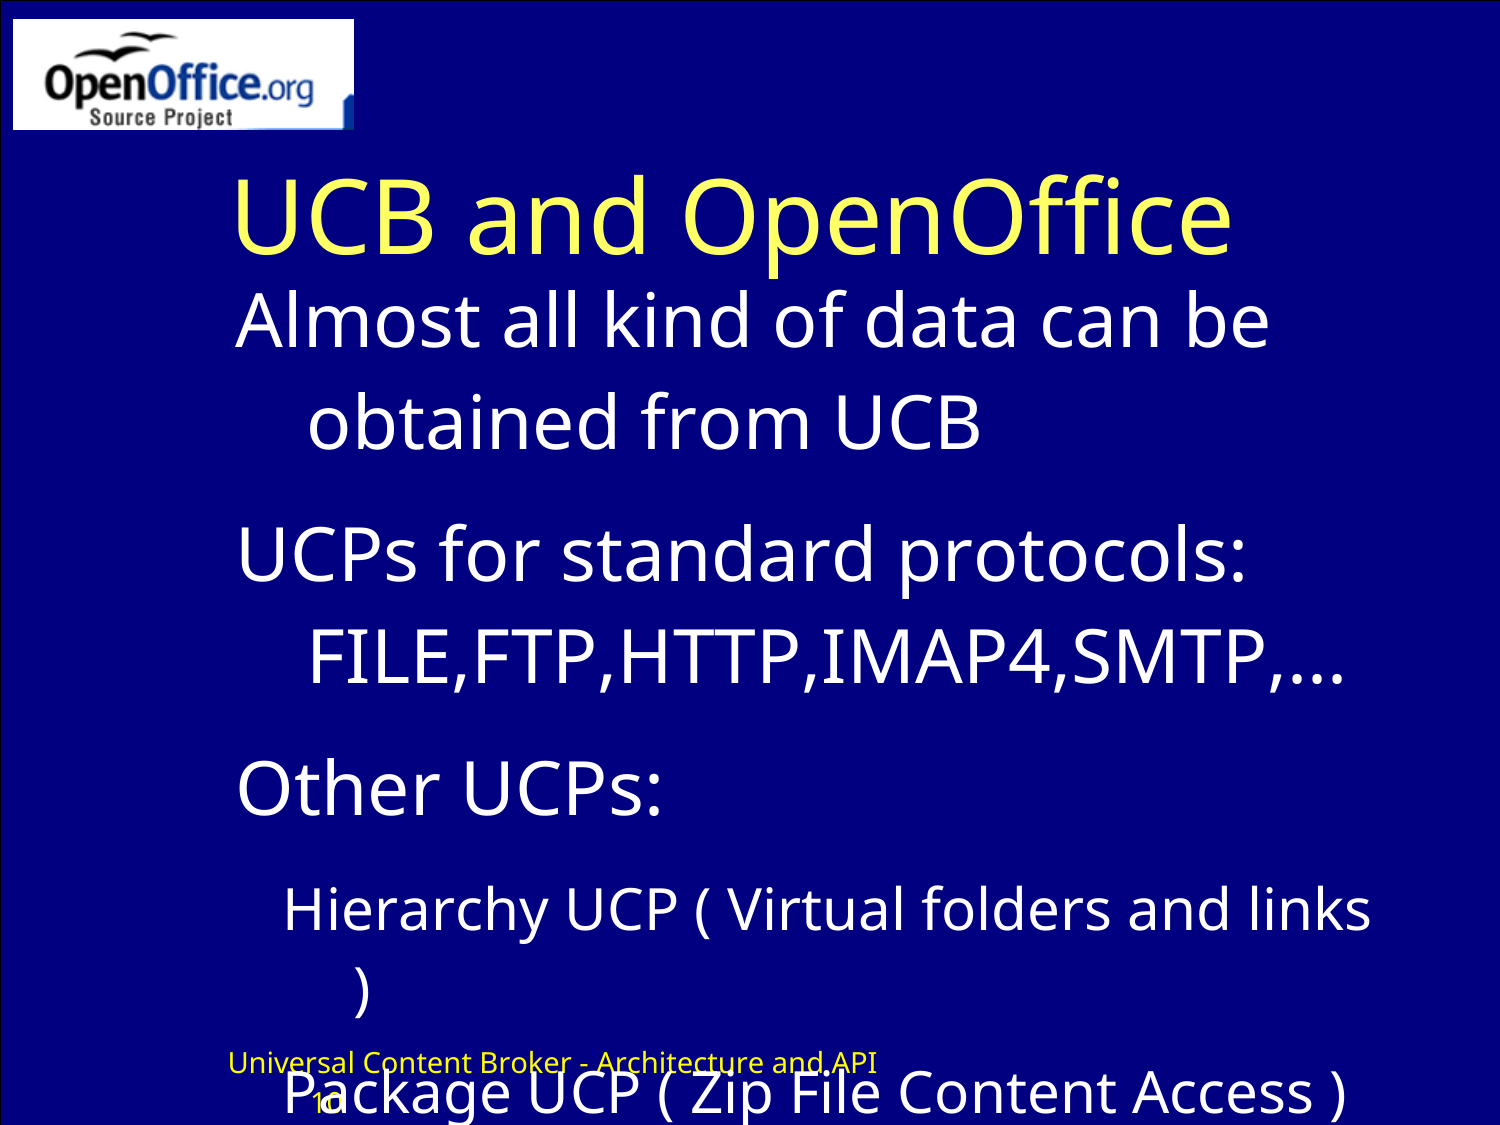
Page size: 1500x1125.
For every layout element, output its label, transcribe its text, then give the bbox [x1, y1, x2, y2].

list Almost all kind of data can be obtained from UCB UCPs for standard protocols: FILE,FTP,HTTP,IMAP4,SMTP,... Other UCPs: Hierarchy UCP ( Virtual folders and links ) Package UCP ( Zip File Content Access ) Remote Access UCP [223, 267, 1376, 989]
title UCB and OpenOffice [229, 143, 1386, 286]
picture [13, 19, 354, 130]
